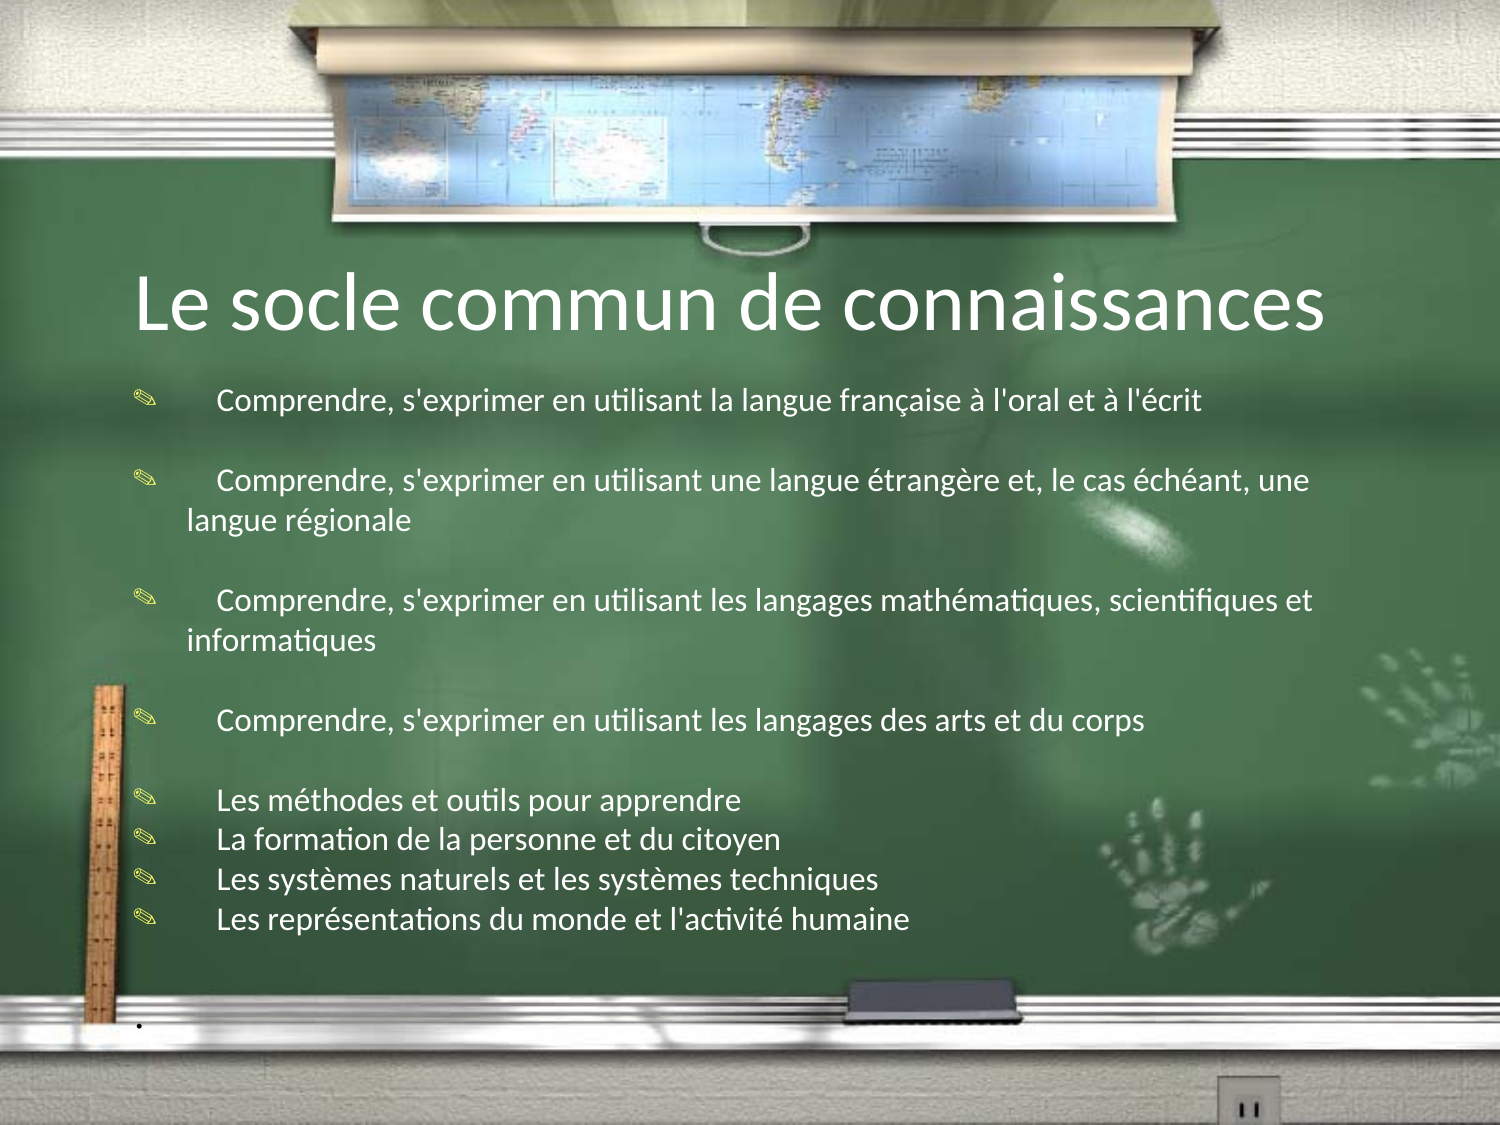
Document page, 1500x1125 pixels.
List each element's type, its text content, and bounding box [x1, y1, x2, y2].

text_box Comprendre, s'exprimer en utilisant la langue française à l'oral et à l'écrit Comprendre, s'exprimer en utilisant une langue étrangère et, le cas échéant, une langue régionale Comprendre, s'exprimer en utilisant les langages mathématiques, scientifiques et informatiques Comprendre, s'exprimer en utilisant les langages des arts et du corps Les méthodes et outils pour apprendre La formation de la personne et du citoyen Les systèmes naturels et les systèmes techniques Les représentations du monde et l'activité humaine . [118, 310, 1394, 886]
text_box Le socle commun de connaissances [98, 239, 1382, 455]
picture [0, 0, 1500, 1125]
